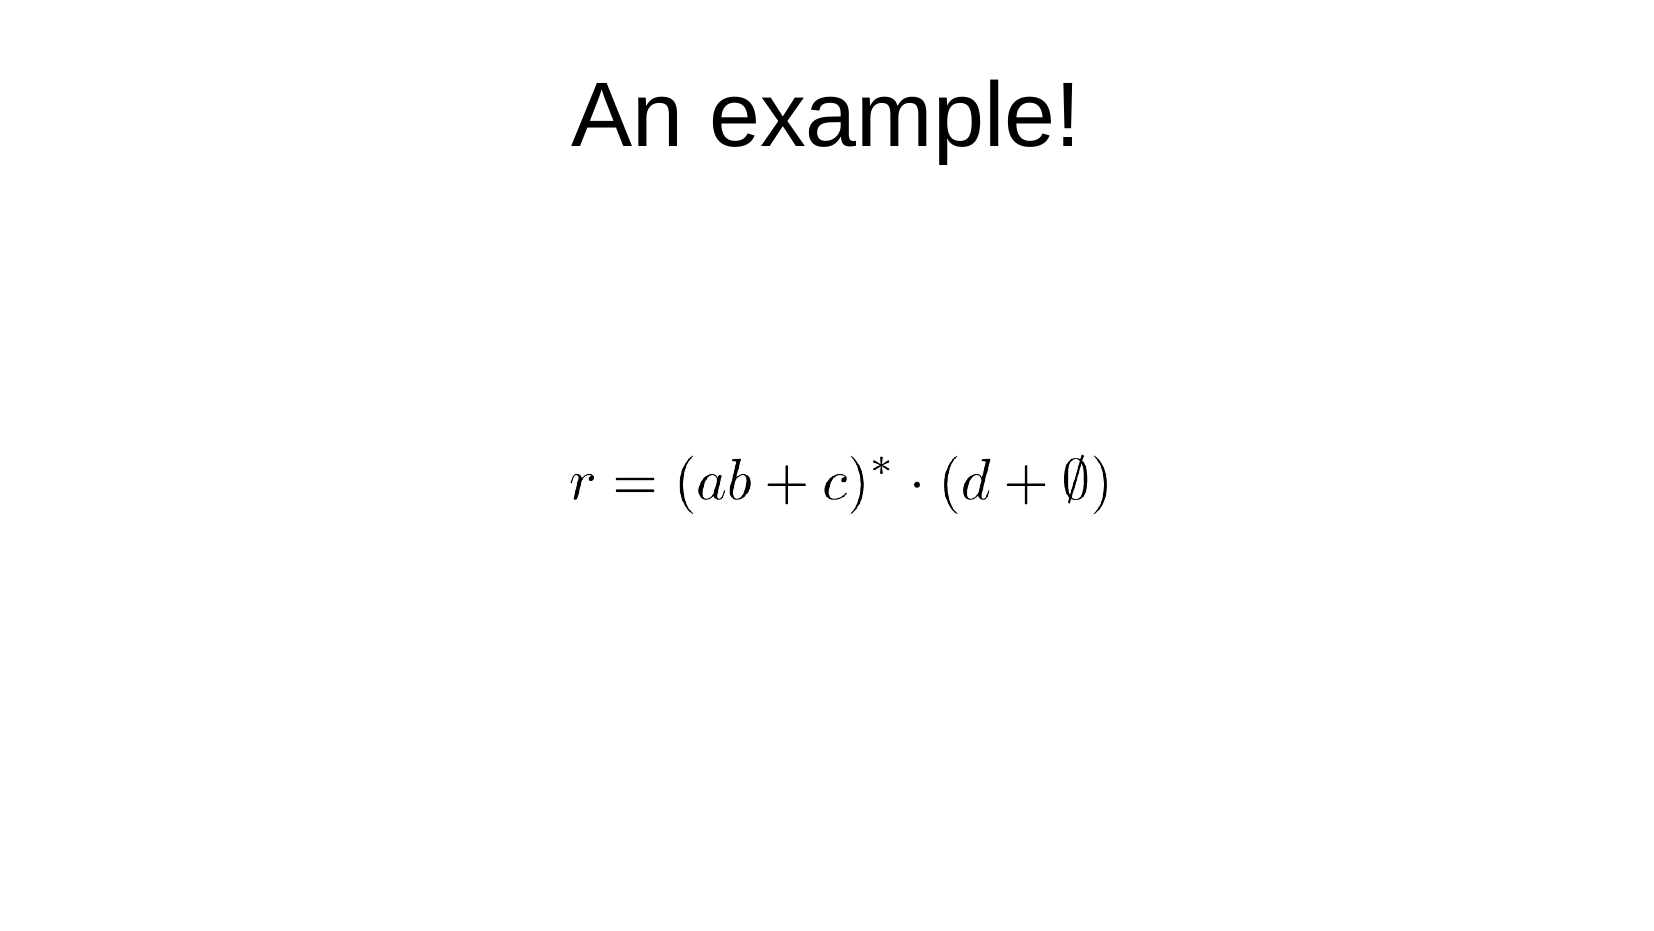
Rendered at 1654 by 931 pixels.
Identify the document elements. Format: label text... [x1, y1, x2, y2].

picture [570, 454, 1107, 514]
title An example! [82, 37, 1571, 193]
